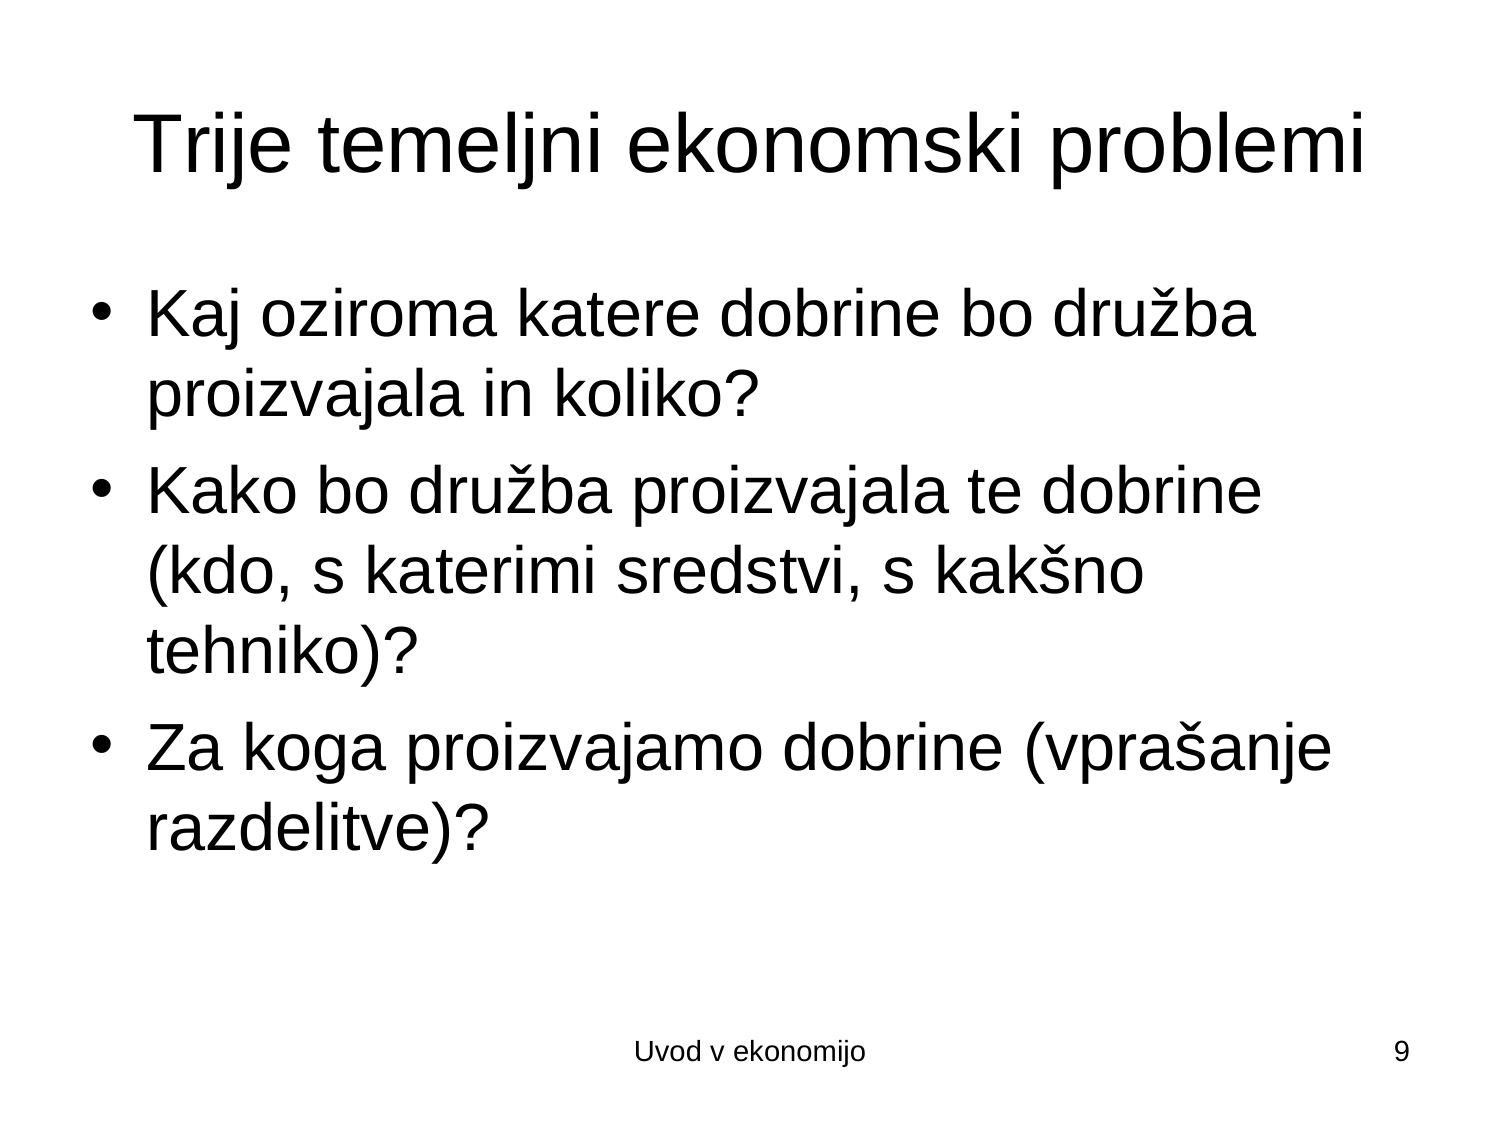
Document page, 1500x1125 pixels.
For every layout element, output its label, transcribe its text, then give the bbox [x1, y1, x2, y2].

text_box Uvod v ekonomijo [512, 1024, 988, 1103]
list Kaj oziroma katere dobrine bo družba proizvajala in koliko? Kako bo družba proizvajala te dobrine (kdo, s katerimi sredstvi, s kakšno tehniko)? Za koga proizvajamo dobrine (vprašanje razdelitve)? [75, 262, 1426, 1006]
title Trije temeljni ekonomski problemi [75, 45, 1426, 233]
text_box <number> [1074, 1024, 1426, 1103]
